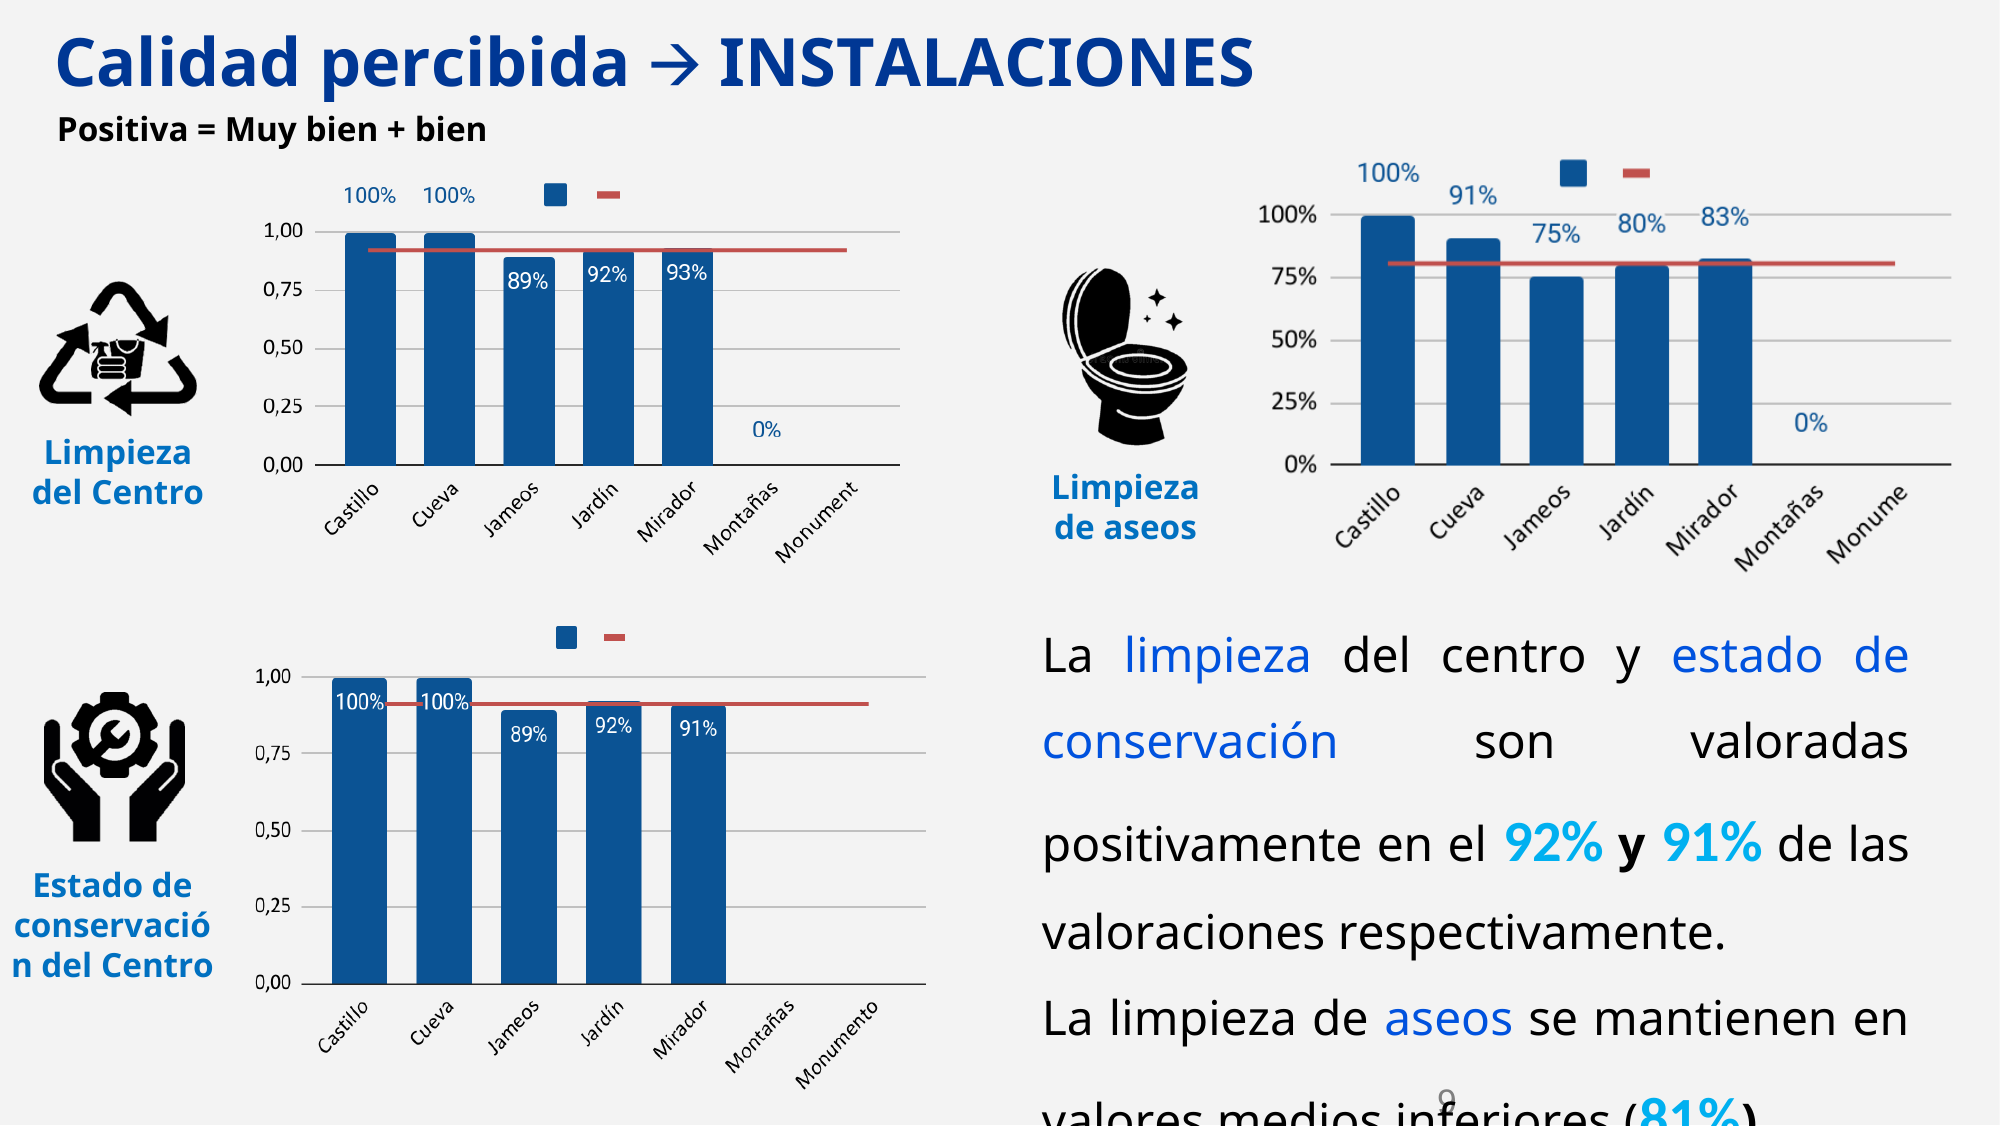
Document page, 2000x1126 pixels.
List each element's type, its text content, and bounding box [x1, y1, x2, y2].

picture [231, 600, 949, 1112]
text_box Estado de conservación del Centro [0, 856, 231, 993]
picture [44, 692, 185, 848]
text_box <número> [1519, 1115, 1534, 1126]
picture [1235, 137, 1975, 594]
picture [39, 275, 197, 422]
picture [1026, 258, 1223, 455]
text_box Limpieza de aseos [985, 458, 1235, 555]
text_box Calidad percibida 🡪 INSTALACIONES [54, 0, 1277, 120]
text_box Positiva = Muy bien + bien [56, 101, 1123, 157]
text_box La limpieza del centro y estado de conservación son valoradas positivamente en el 92% y 91% de las valoraciones respectivamente. La limpieza de aseos se mantienen en valores medios inferiores (81%). [1013, 567, 1975, 973]
text_box <número> [1419, 1069, 1886, 1126]
picture [242, 162, 921, 583]
text_box Limpieza del Centro [16, 424, 220, 520]
